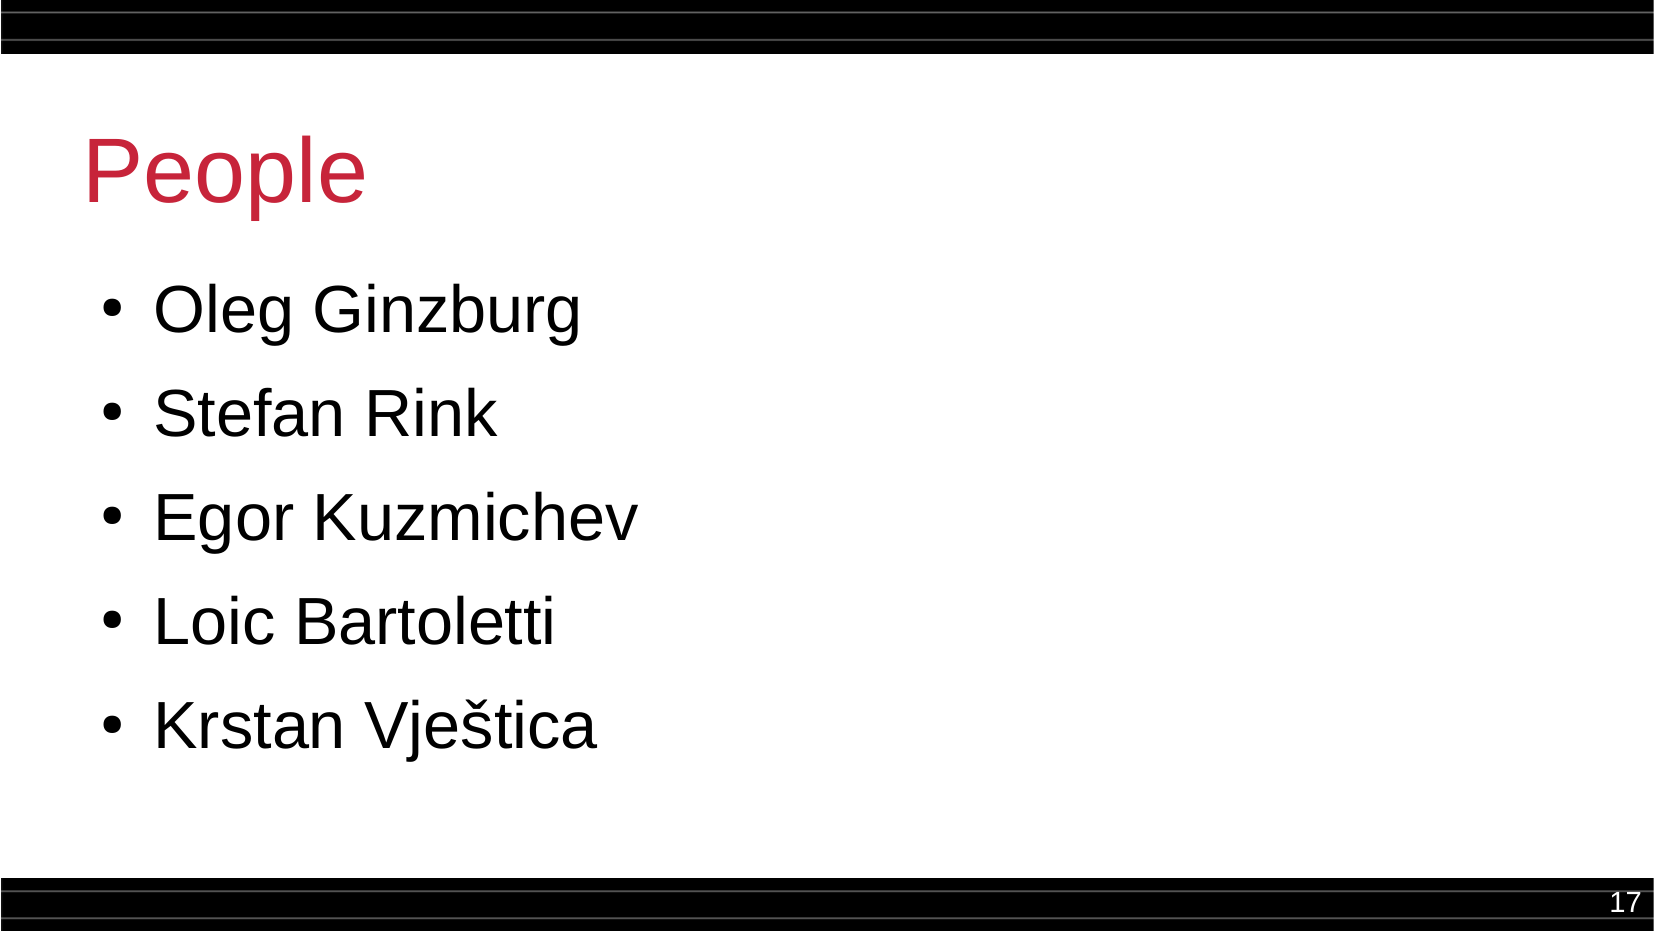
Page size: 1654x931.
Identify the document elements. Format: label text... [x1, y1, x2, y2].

picture [1, 0, 1654, 54]
list Oleg Ginzburg Stefan Rink Egor Kuzmichev Loic Bartoletti Krstan Vještica [82, 271, 1561, 851]
picture [1, 878, 1654, 931]
title People [82, 92, 1571, 249]
